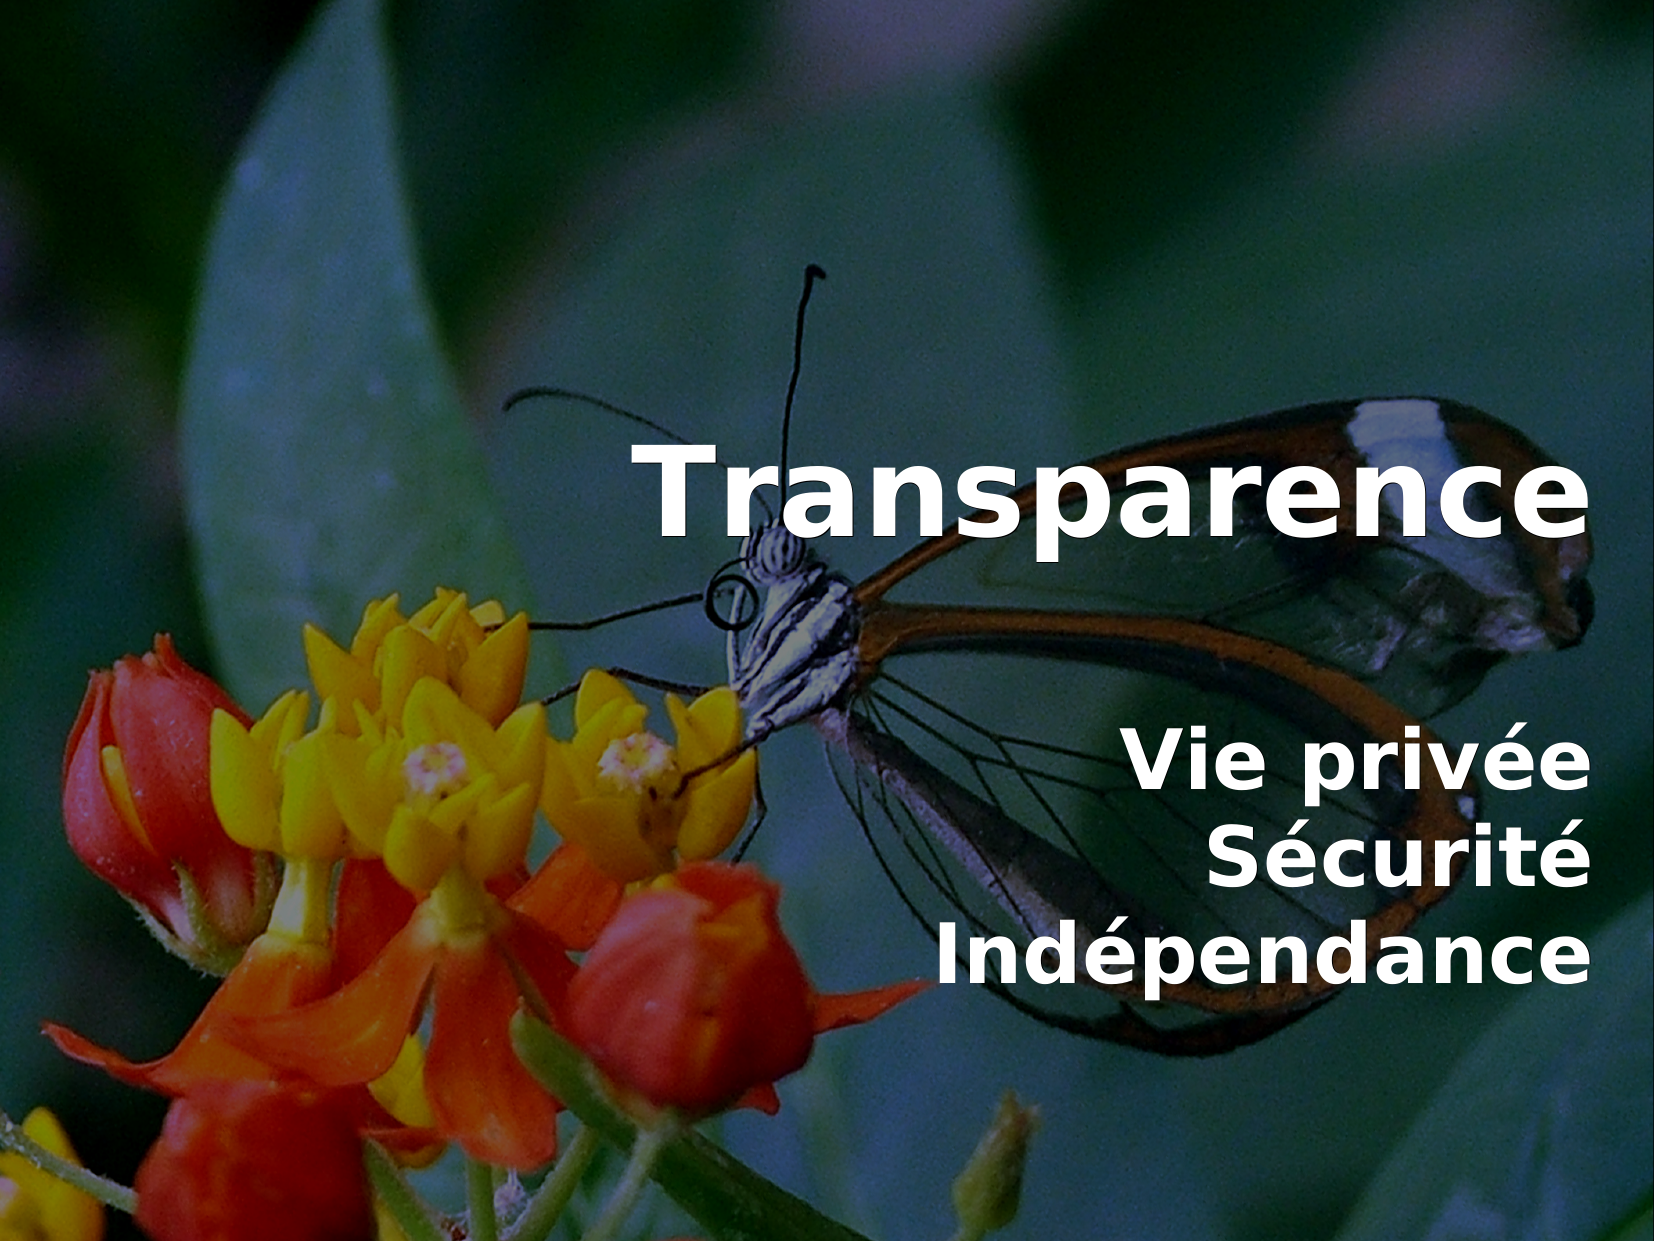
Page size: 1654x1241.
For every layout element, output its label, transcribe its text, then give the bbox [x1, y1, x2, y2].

picture [0, 0, 1654, 1241]
text_box Transparence Vie privée Sécurité Indépendance [0, 413, 1610, 1011]
